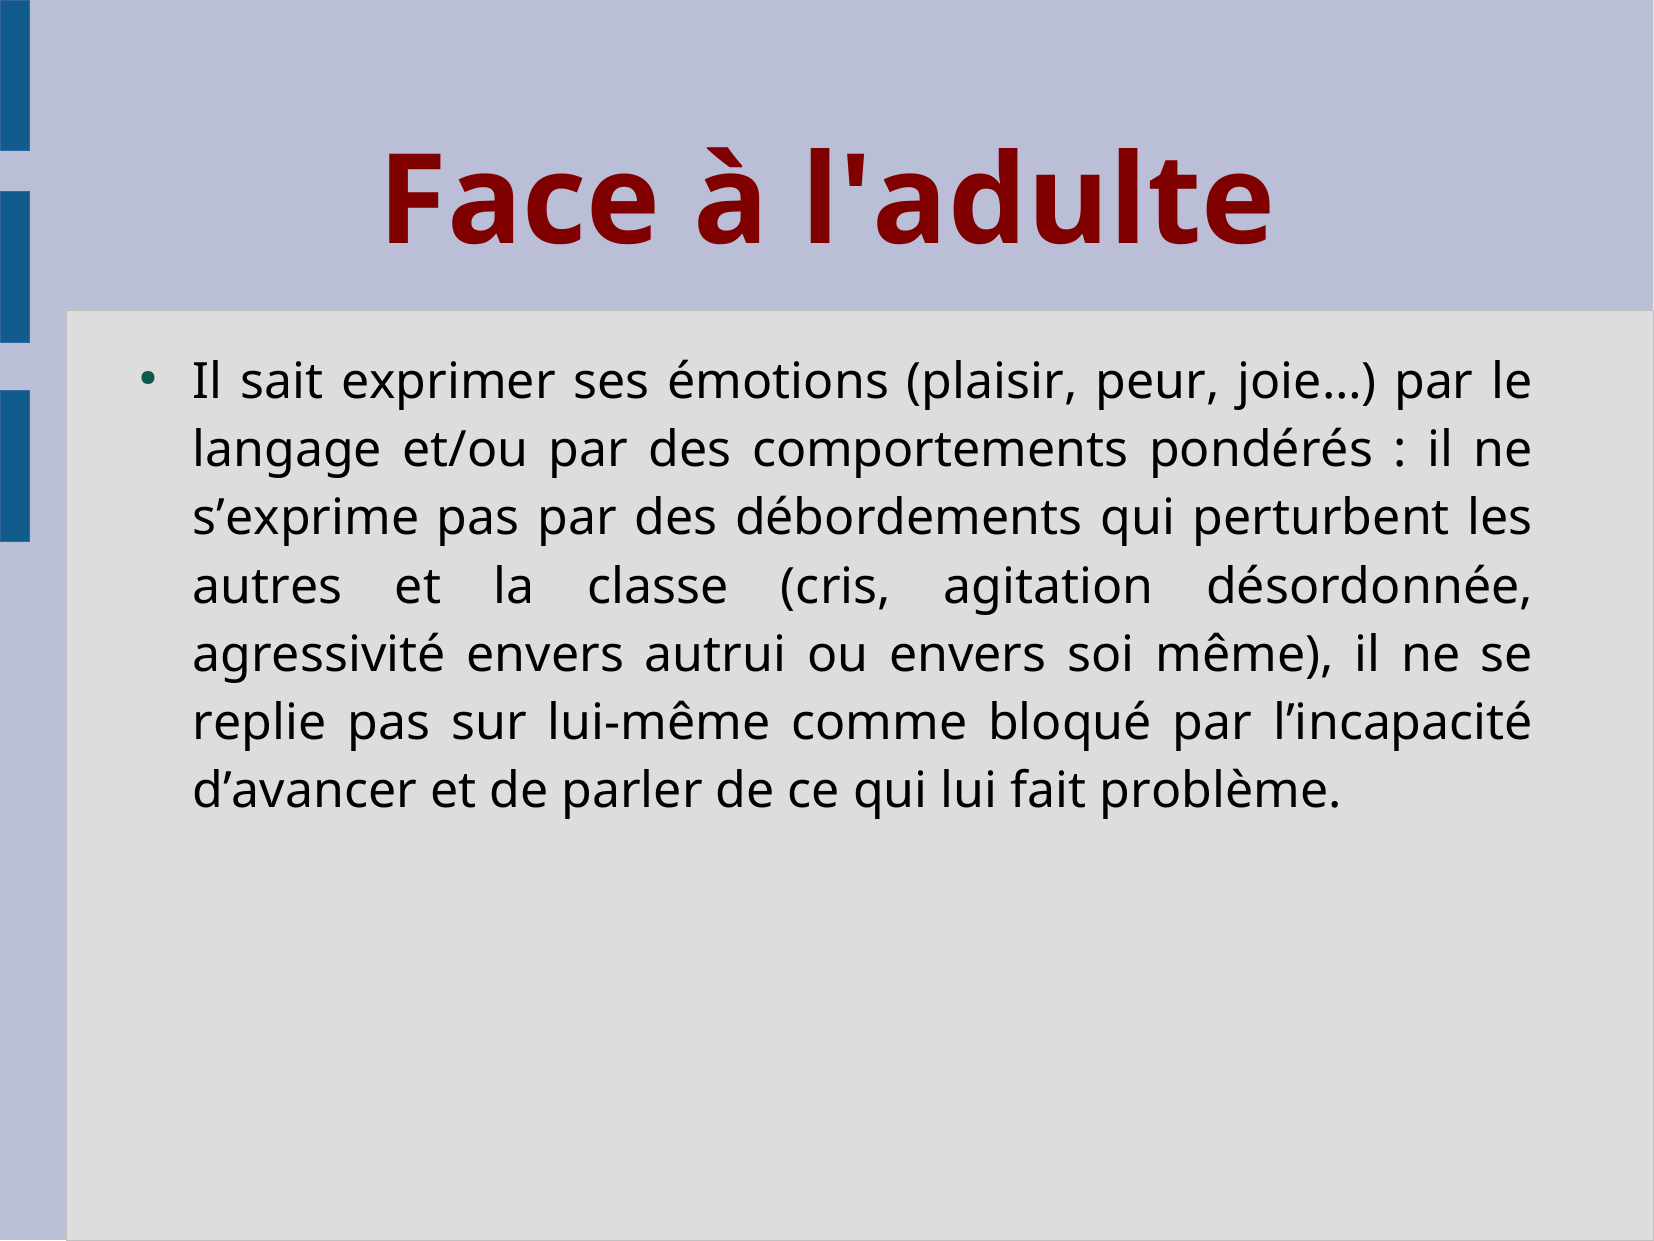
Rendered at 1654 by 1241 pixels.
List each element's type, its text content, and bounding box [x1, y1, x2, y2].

list Il sait exprimer ses émotions (plaisir, peur, joie…) par le langage et/ou par des comportements pondérés : il ne s’exprime pas par des débordements qui perturbent les autres et la classe (cris, agitation désordonnée, agressivité envers autrui ou envers soi même), il ne se replie pas sur lui-même comme bloqué par l’incapacité d’avancer et de parler de ce qui lui fait problème. [121, 344, 1534, 1127]
title Face à l'adulte [121, 91, 1534, 299]
